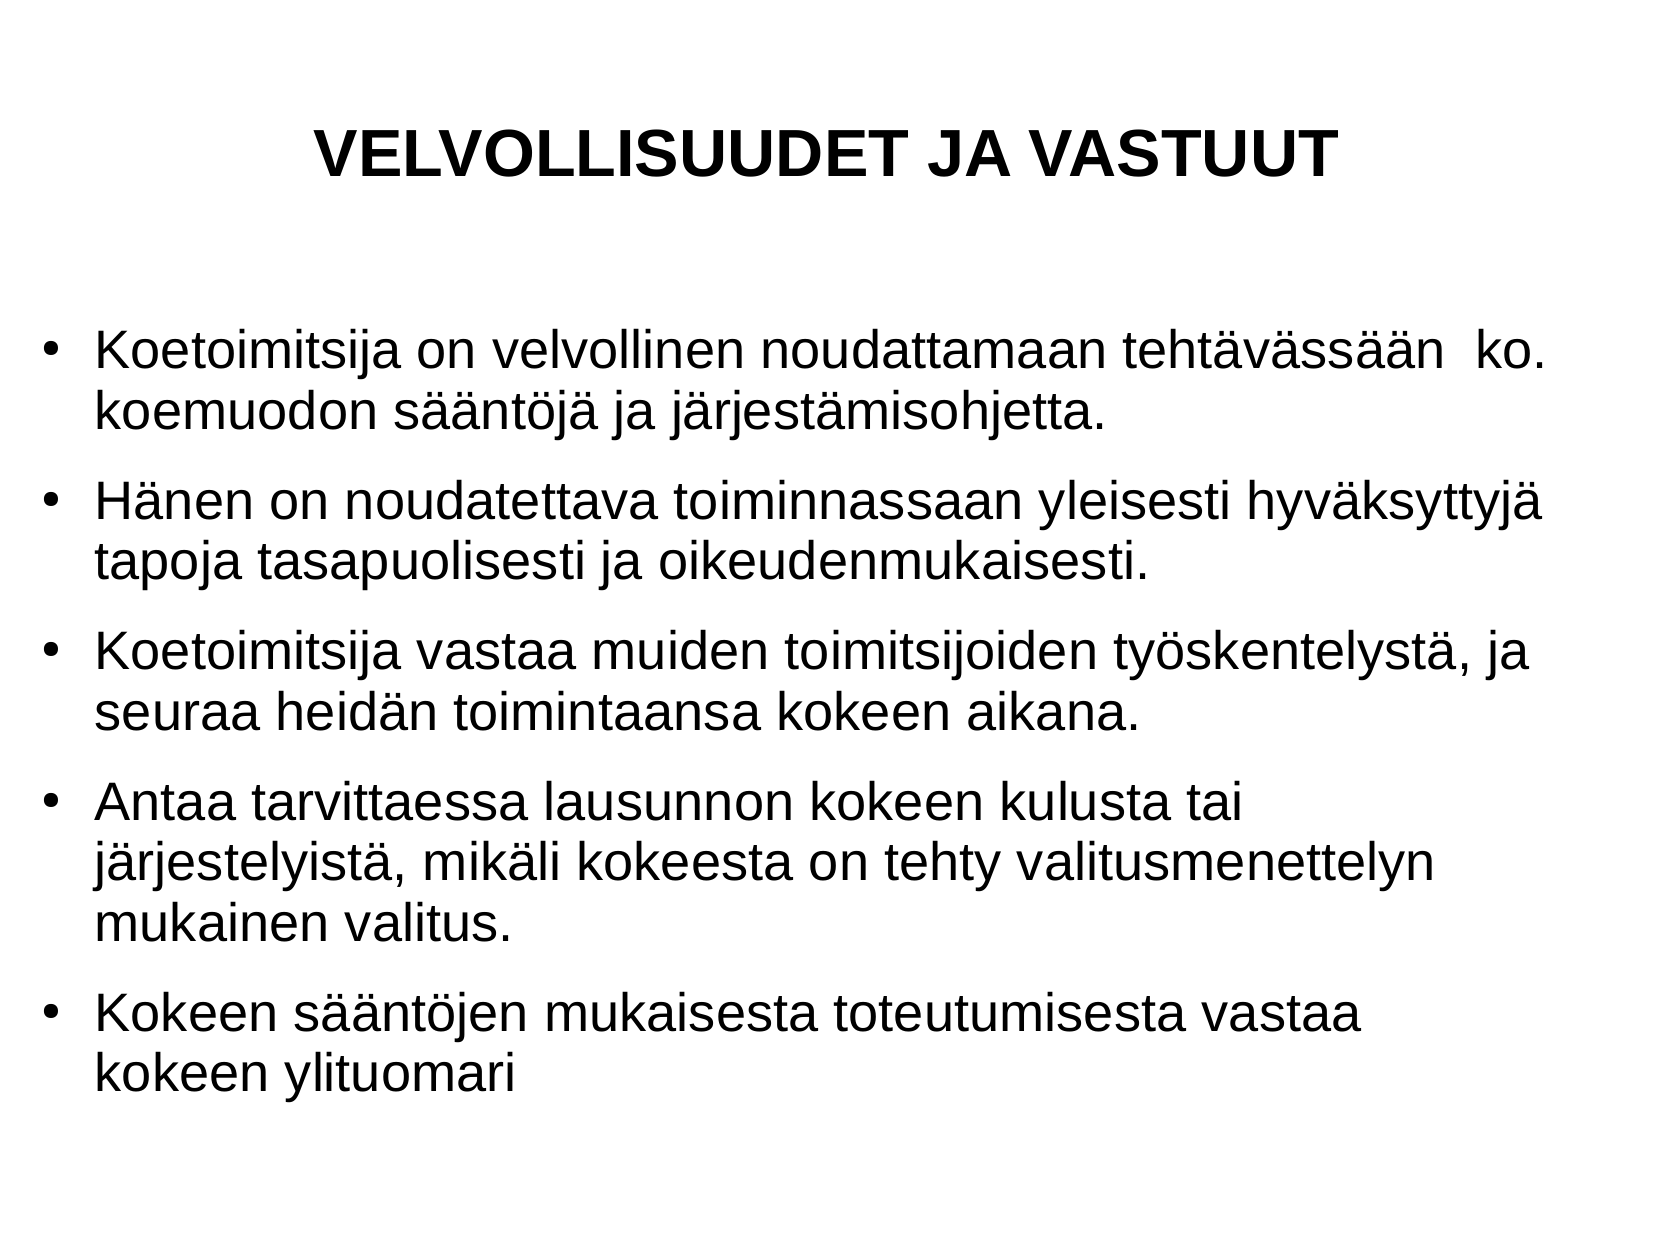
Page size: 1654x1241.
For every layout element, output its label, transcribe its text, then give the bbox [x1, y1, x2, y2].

title VELVOLLISUUDET JA VASTUUT [82, 49, 1571, 257]
list Koetoimitsija on velvollinen noudattamaan tehtävässään ko. koemuodon sääntöjä ja järjestämisohjetta. Hänen on noudatettava toiminnassaan yleisesti hyväksyttyjä tapoja tasapuolisesti ja oikeudenmukaisesti. Koetoimitsija vastaa muiden toimitsijoiden työskentelystä, ja seuraa heidän toimintaansa kokeen aikana. Antaa tarvittaessa lausunnon kokeen kulusta tai järjestelyistä, mikäli kokeesta on tehty valitusmenettelyn mukainen valitus. Kokeen sääntöjen mukaisesta toteutumisesta vastaa kokeen ylituomari [23, 319, 1630, 1209]
